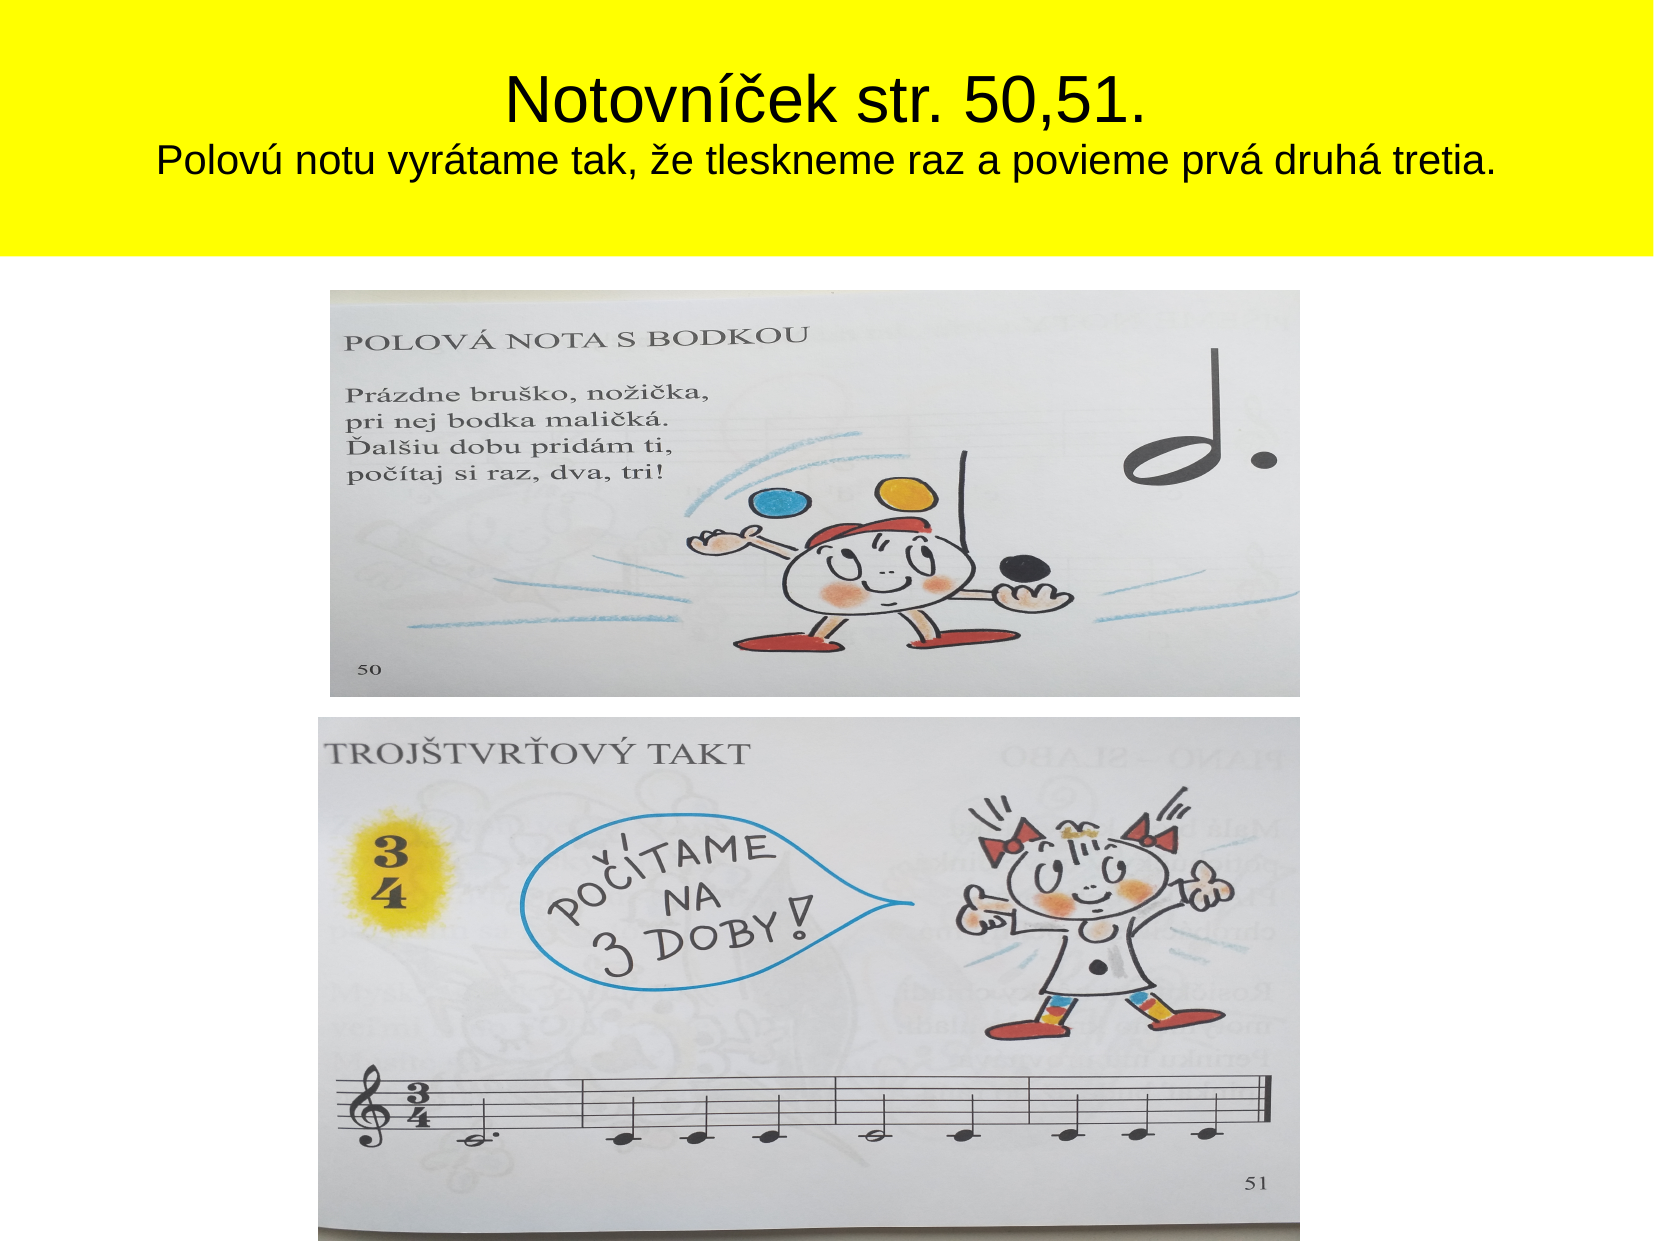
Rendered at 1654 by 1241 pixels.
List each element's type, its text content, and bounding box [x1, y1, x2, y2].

picture [318, 717, 1300, 1241]
picture [330, 290, 1300, 697]
title Notovníček str. 50,51. Polovú notu vyrátame tak, že tleskneme raz a povieme prvá druhá tretia. [0, 0, 1654, 257]
